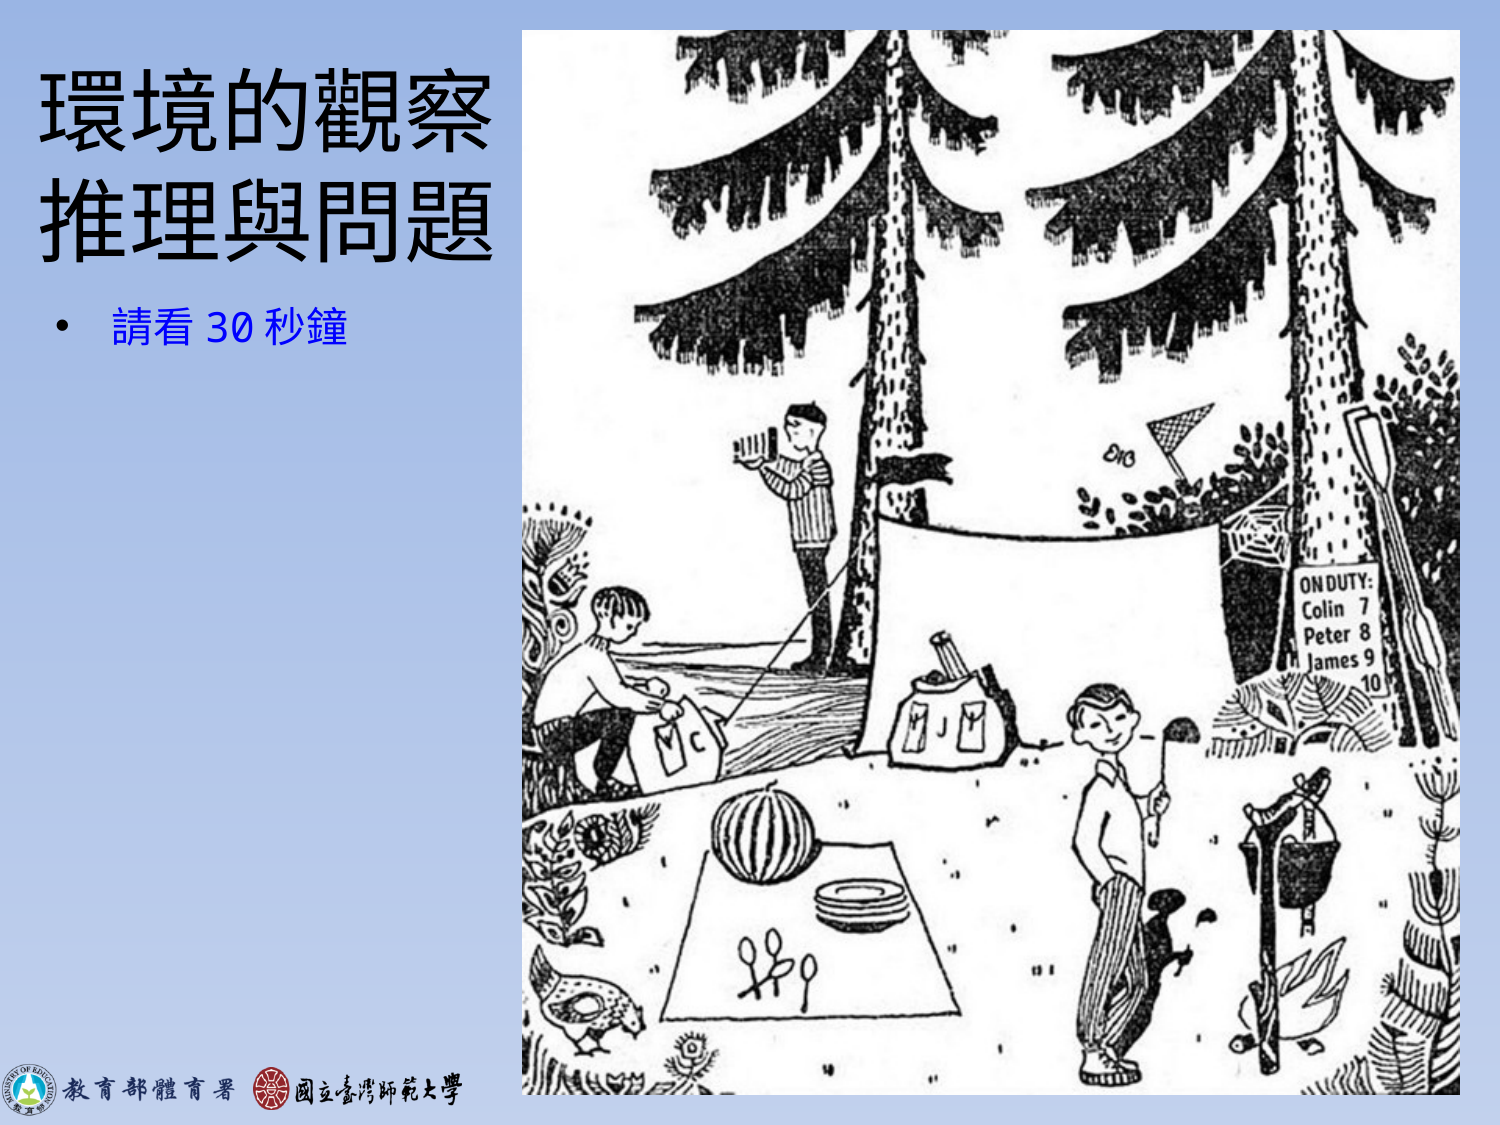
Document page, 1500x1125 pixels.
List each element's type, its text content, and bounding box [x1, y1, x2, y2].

picture [522, 30, 1460, 1095]
title 環境的觀察推理與問題 [0, 46, 522, 235]
list 請看30秒鐘 [40, 293, 522, 1036]
